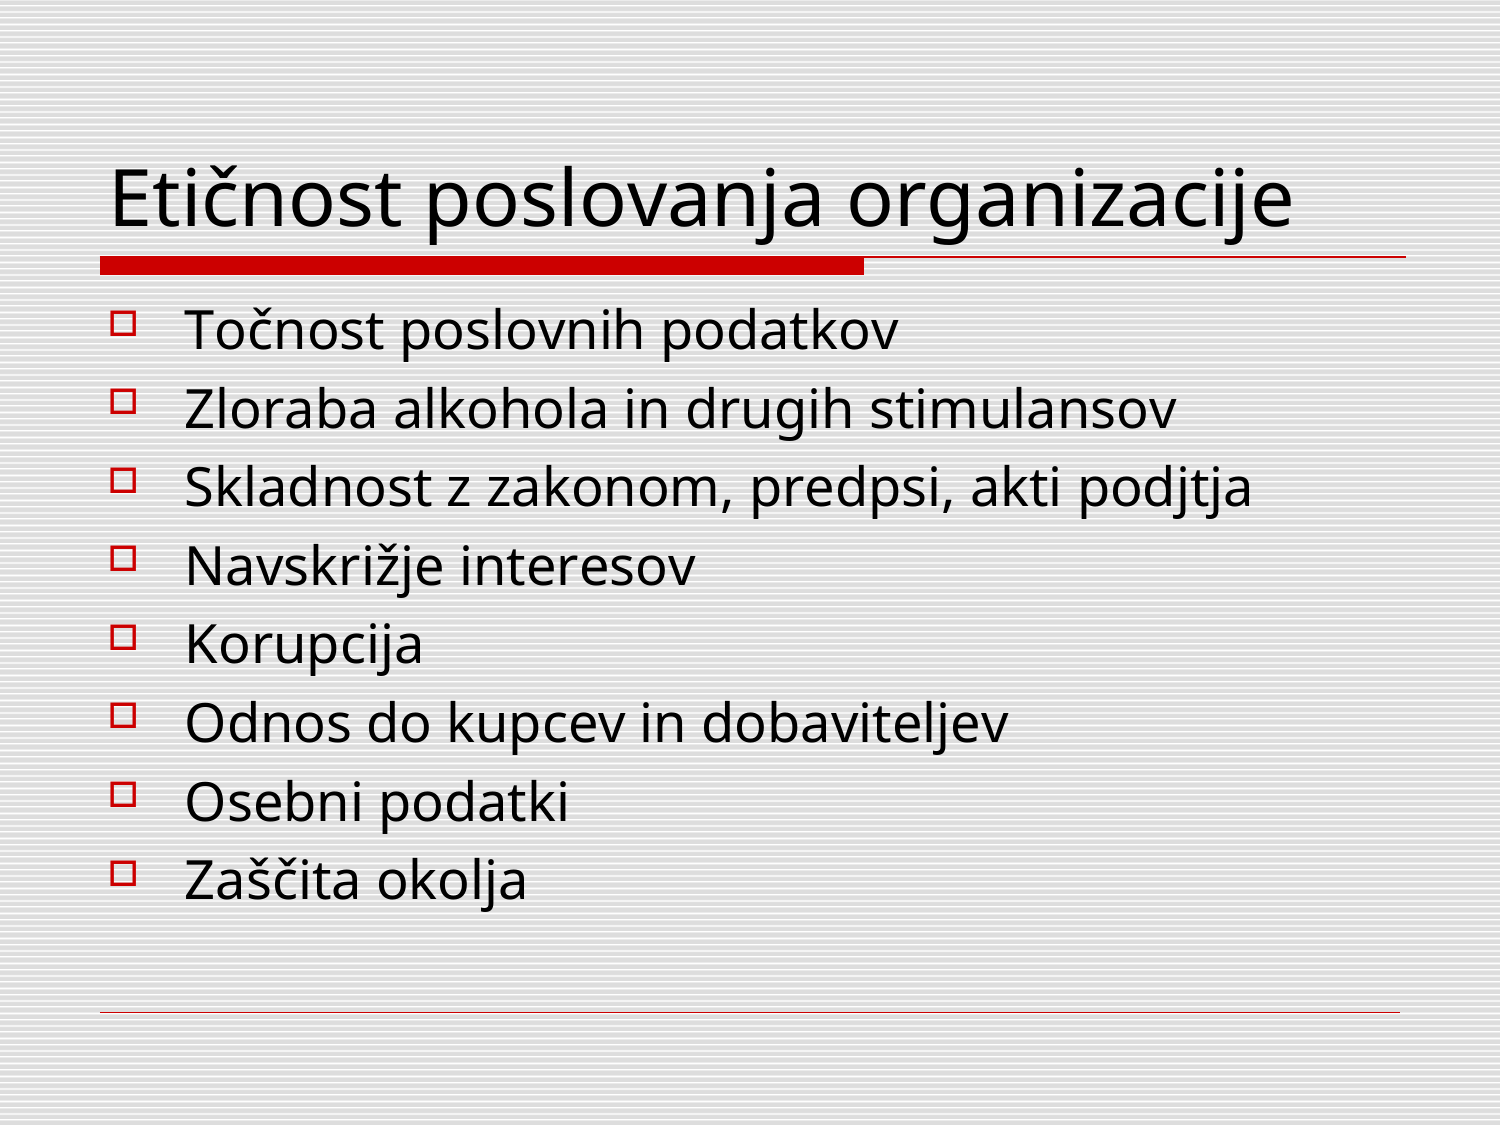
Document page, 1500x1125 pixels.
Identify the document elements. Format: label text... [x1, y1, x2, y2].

picture [0, 0, 1500, 1125]
title Etičnost poslovanja organizacije [94, 49, 1407, 250]
list Točnost poslovnih podatkov Zloraba alkohola in drugih stimulansov Skladnost z zakonom, predpsi, akti podjtja Navskrižje interesov Korupcija Odnos do kupcev in dobaviteljev Osebni podatki Zaščita okolja [92, 287, 1406, 988]
